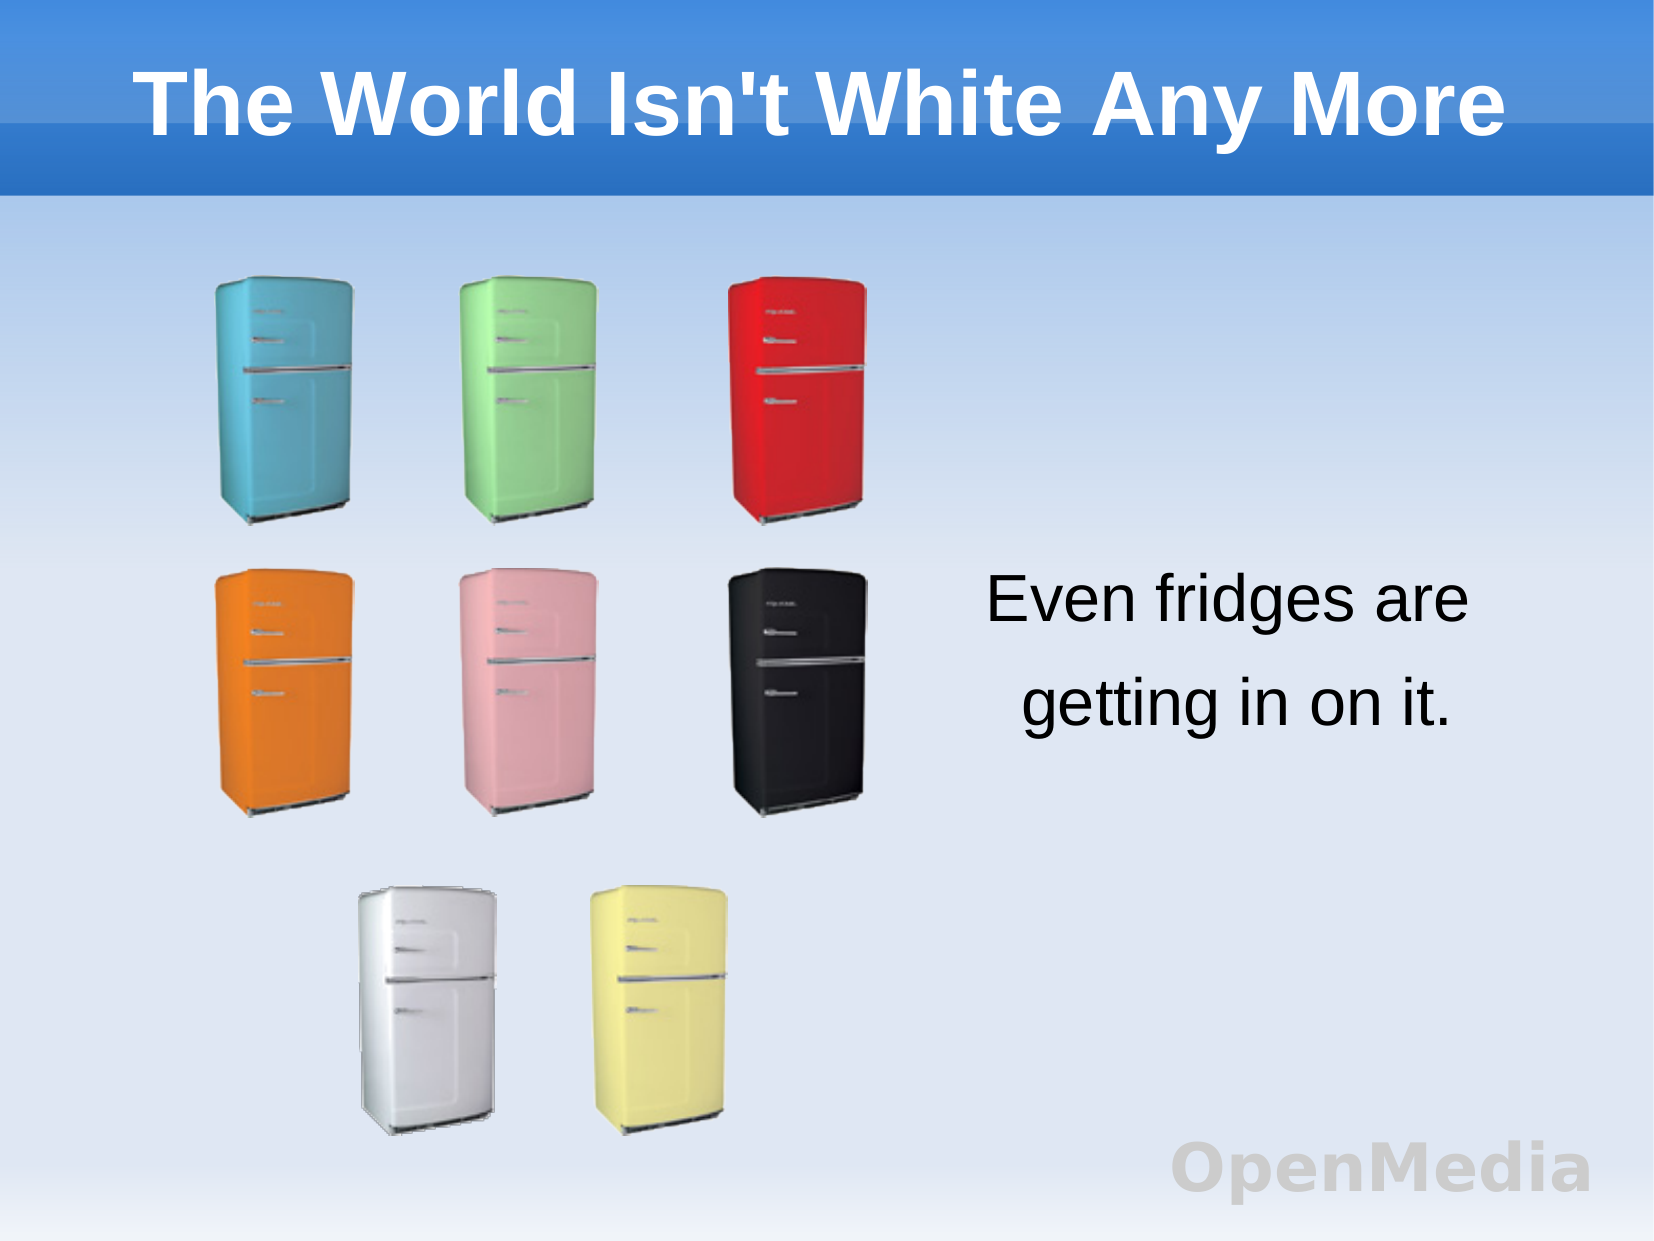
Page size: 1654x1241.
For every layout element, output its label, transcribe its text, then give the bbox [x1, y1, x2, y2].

picture [0, 0, 1654, 1241]
title The World Isn't White Any More [76, 0, 1565, 208]
list Even fridges are getting in on it. [856, 561, 1583, 798]
